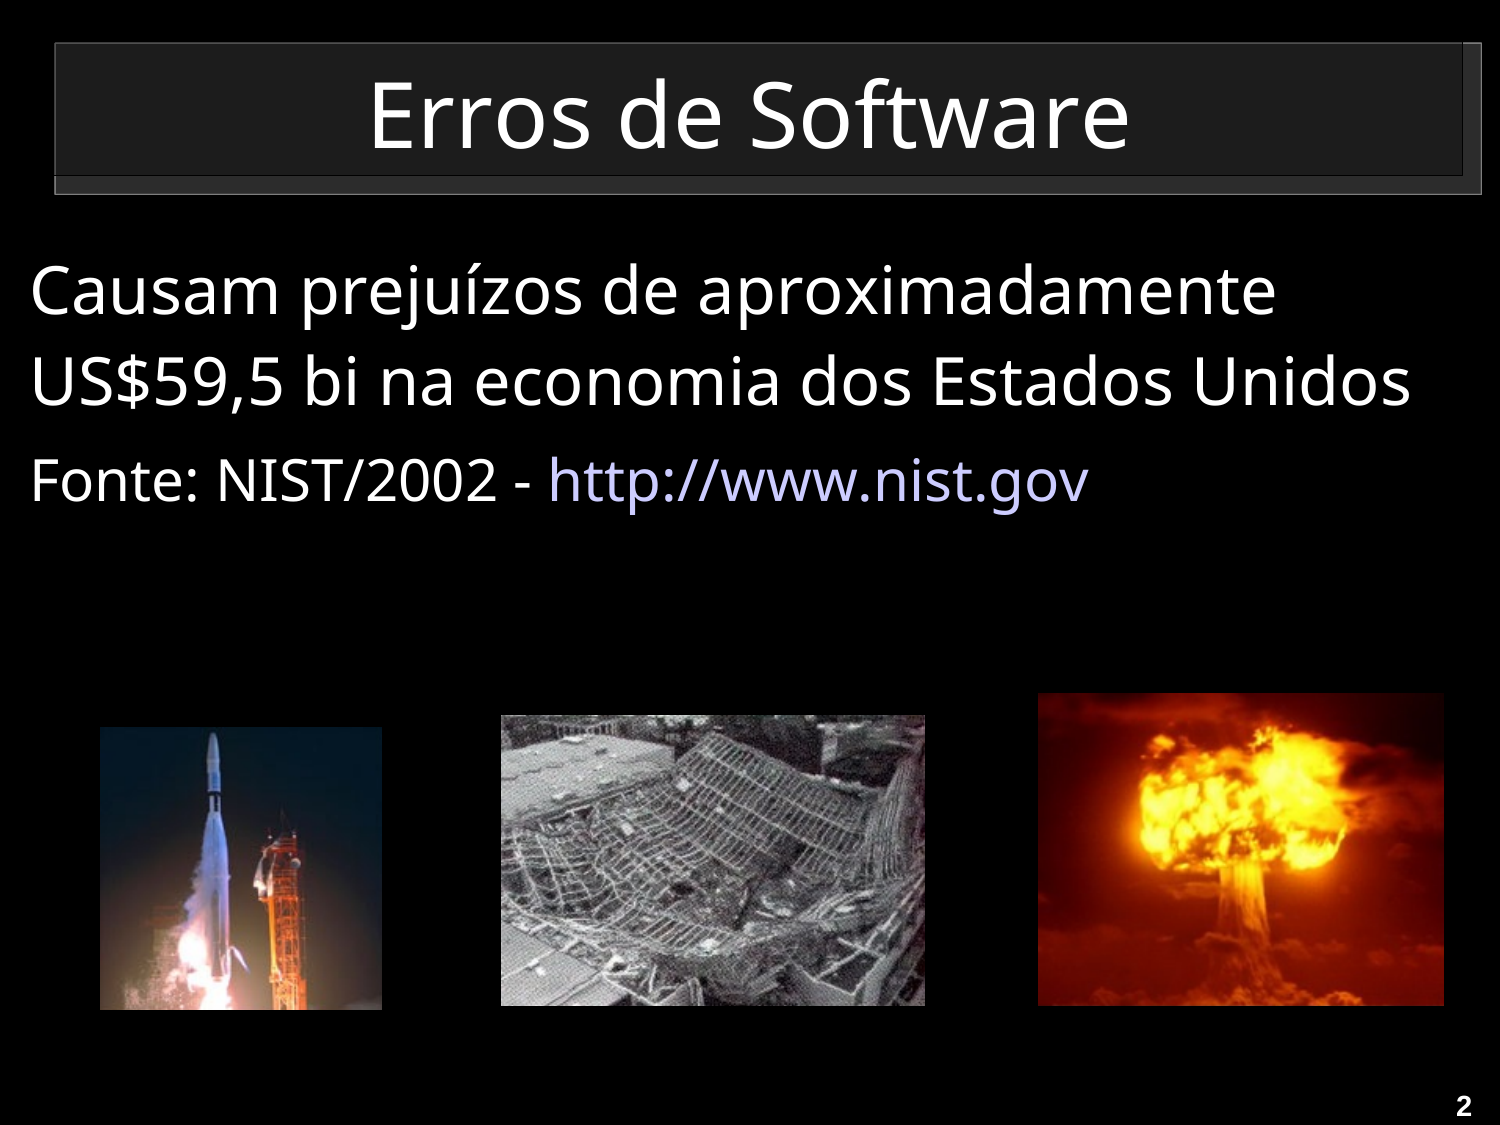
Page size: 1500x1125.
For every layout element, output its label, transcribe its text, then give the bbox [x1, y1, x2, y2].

text_box [81, 712, 421, 1050]
picture [1038, 693, 1444, 1006]
picture [501, 715, 925, 1006]
text_box [1033, 688, 1483, 1046]
text_box [498, 712, 964, 1050]
picture [100, 727, 382, 1010]
list Causam prejuízos de aproximadamente US$59,5 bi na economia dos Estados Unidos Fonte: NIST/2002 - http://www.nist.gov [29, 243, 1471, 1032]
title Erros de Software [29, 38, 1471, 188]
